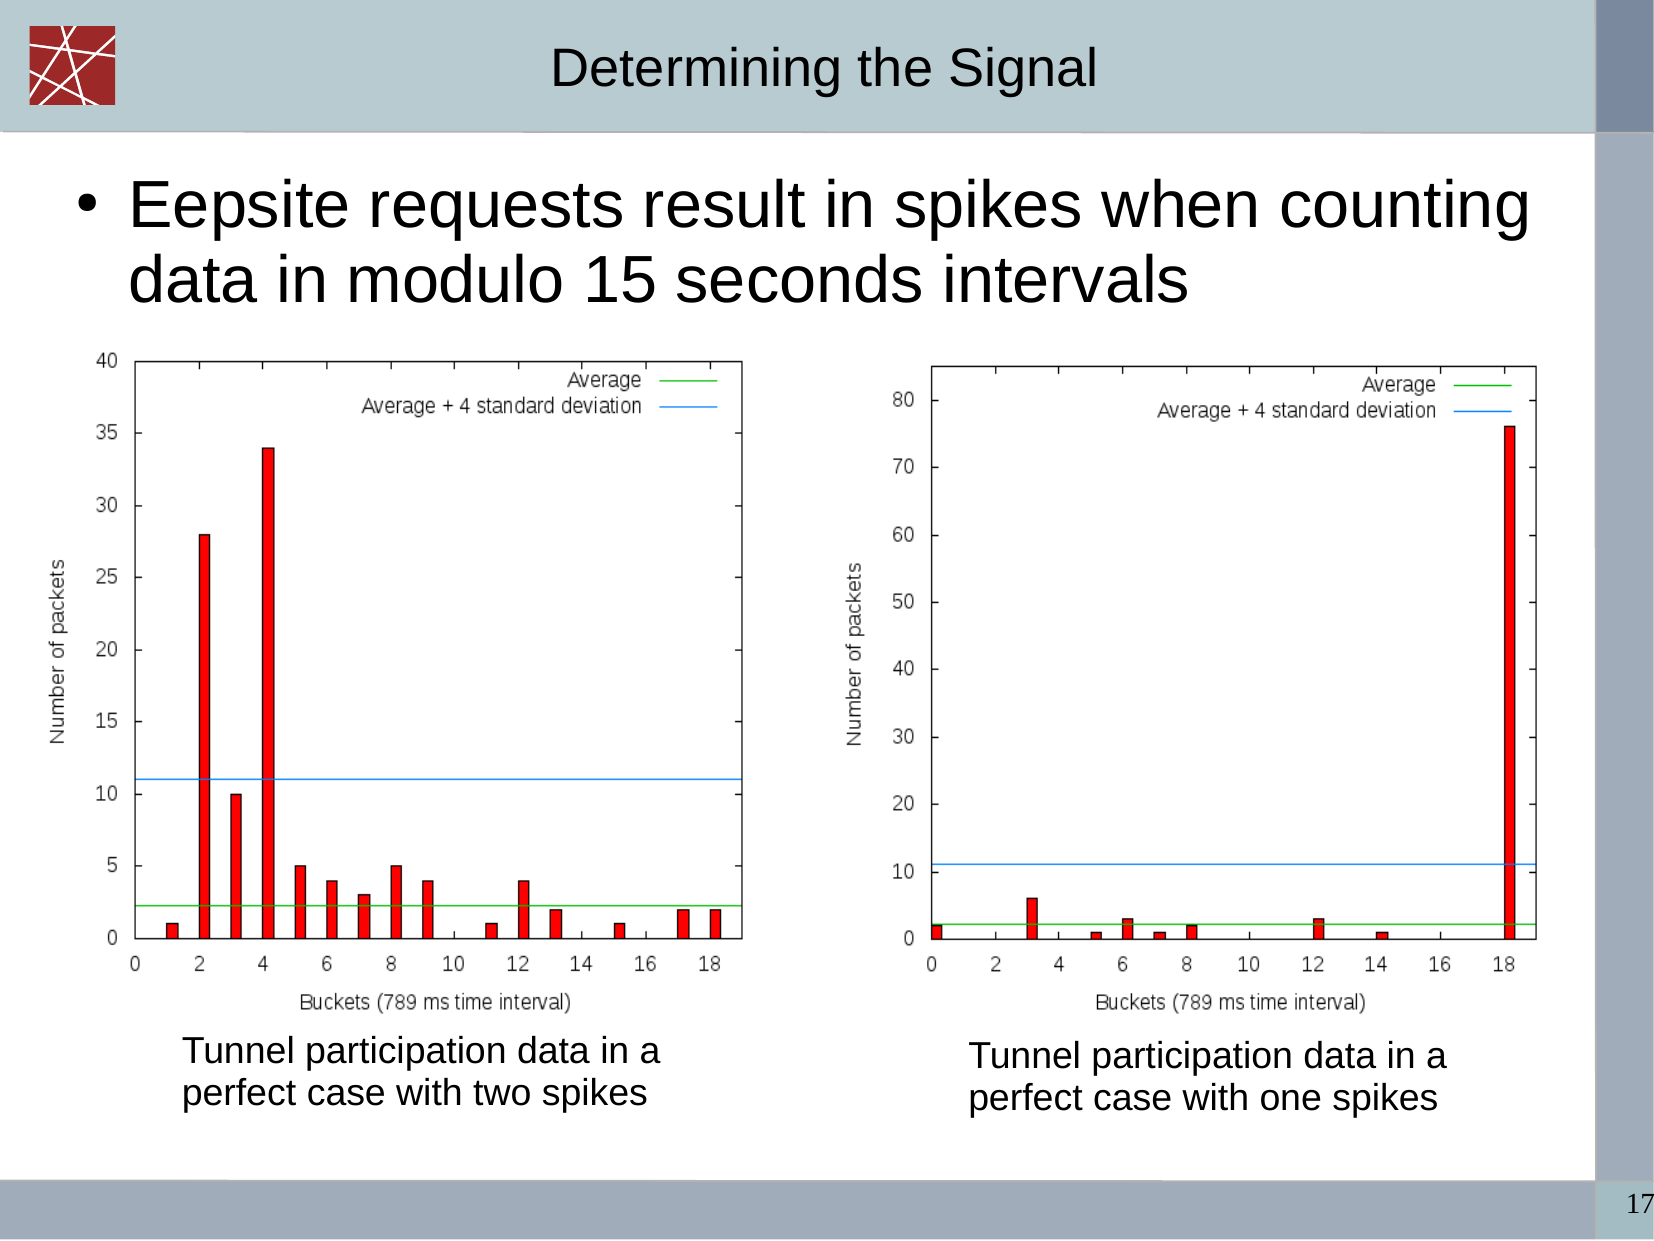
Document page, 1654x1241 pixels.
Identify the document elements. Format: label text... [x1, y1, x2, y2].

list Eepsite requests result in spikes when counting data in modulo 15 seconds intervals [57, 166, 1546, 986]
text_box Tunnel participation data in a perfect case with two spikes [167, 1022, 687, 1122]
picture [16, 335, 773, 1022]
text_box Tunnel participation data in a perfect case with one spikes [953, 1026, 1499, 1126]
picture [813, 340, 1567, 1022]
title Determining the Signal [81, 2, 1570, 133]
